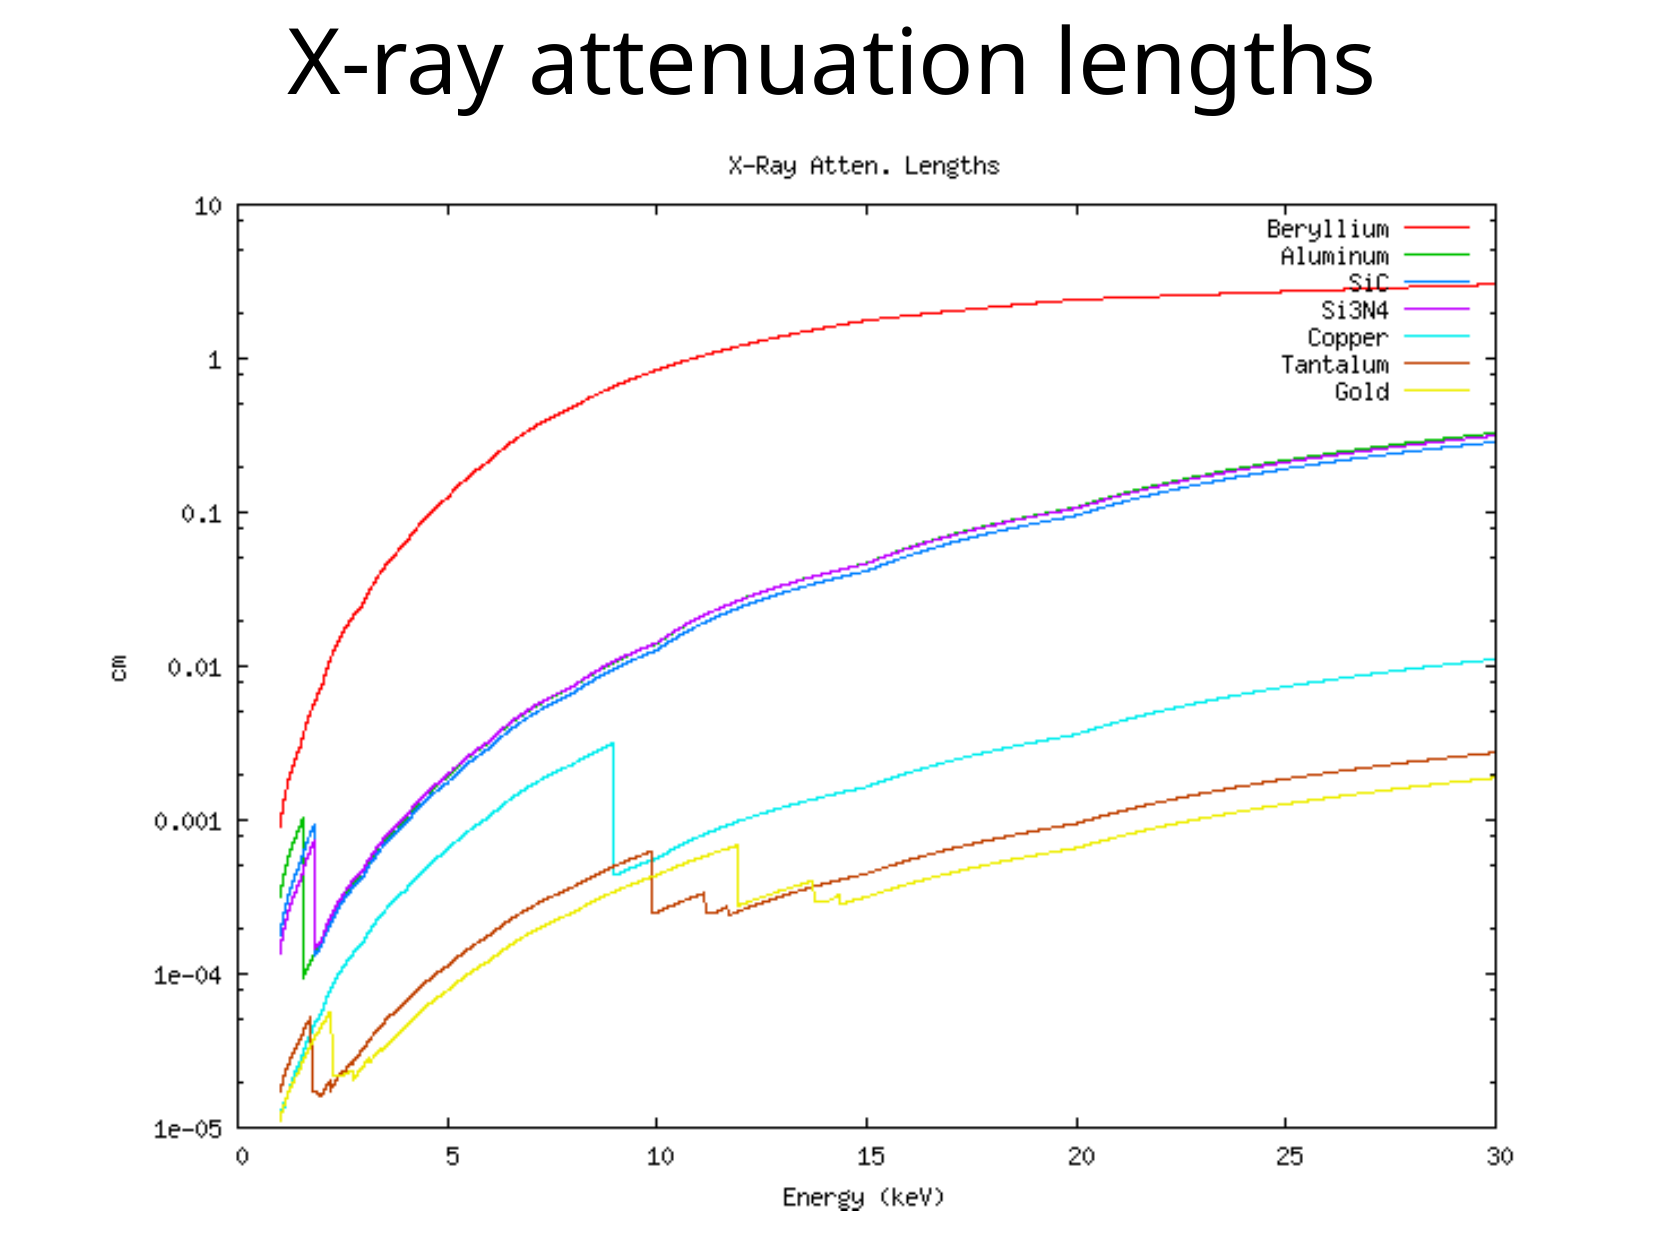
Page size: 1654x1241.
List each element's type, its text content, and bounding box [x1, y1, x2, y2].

picture [88, 125, 1536, 1211]
title X-ray attenuation lengths [88, 0, 1577, 119]
